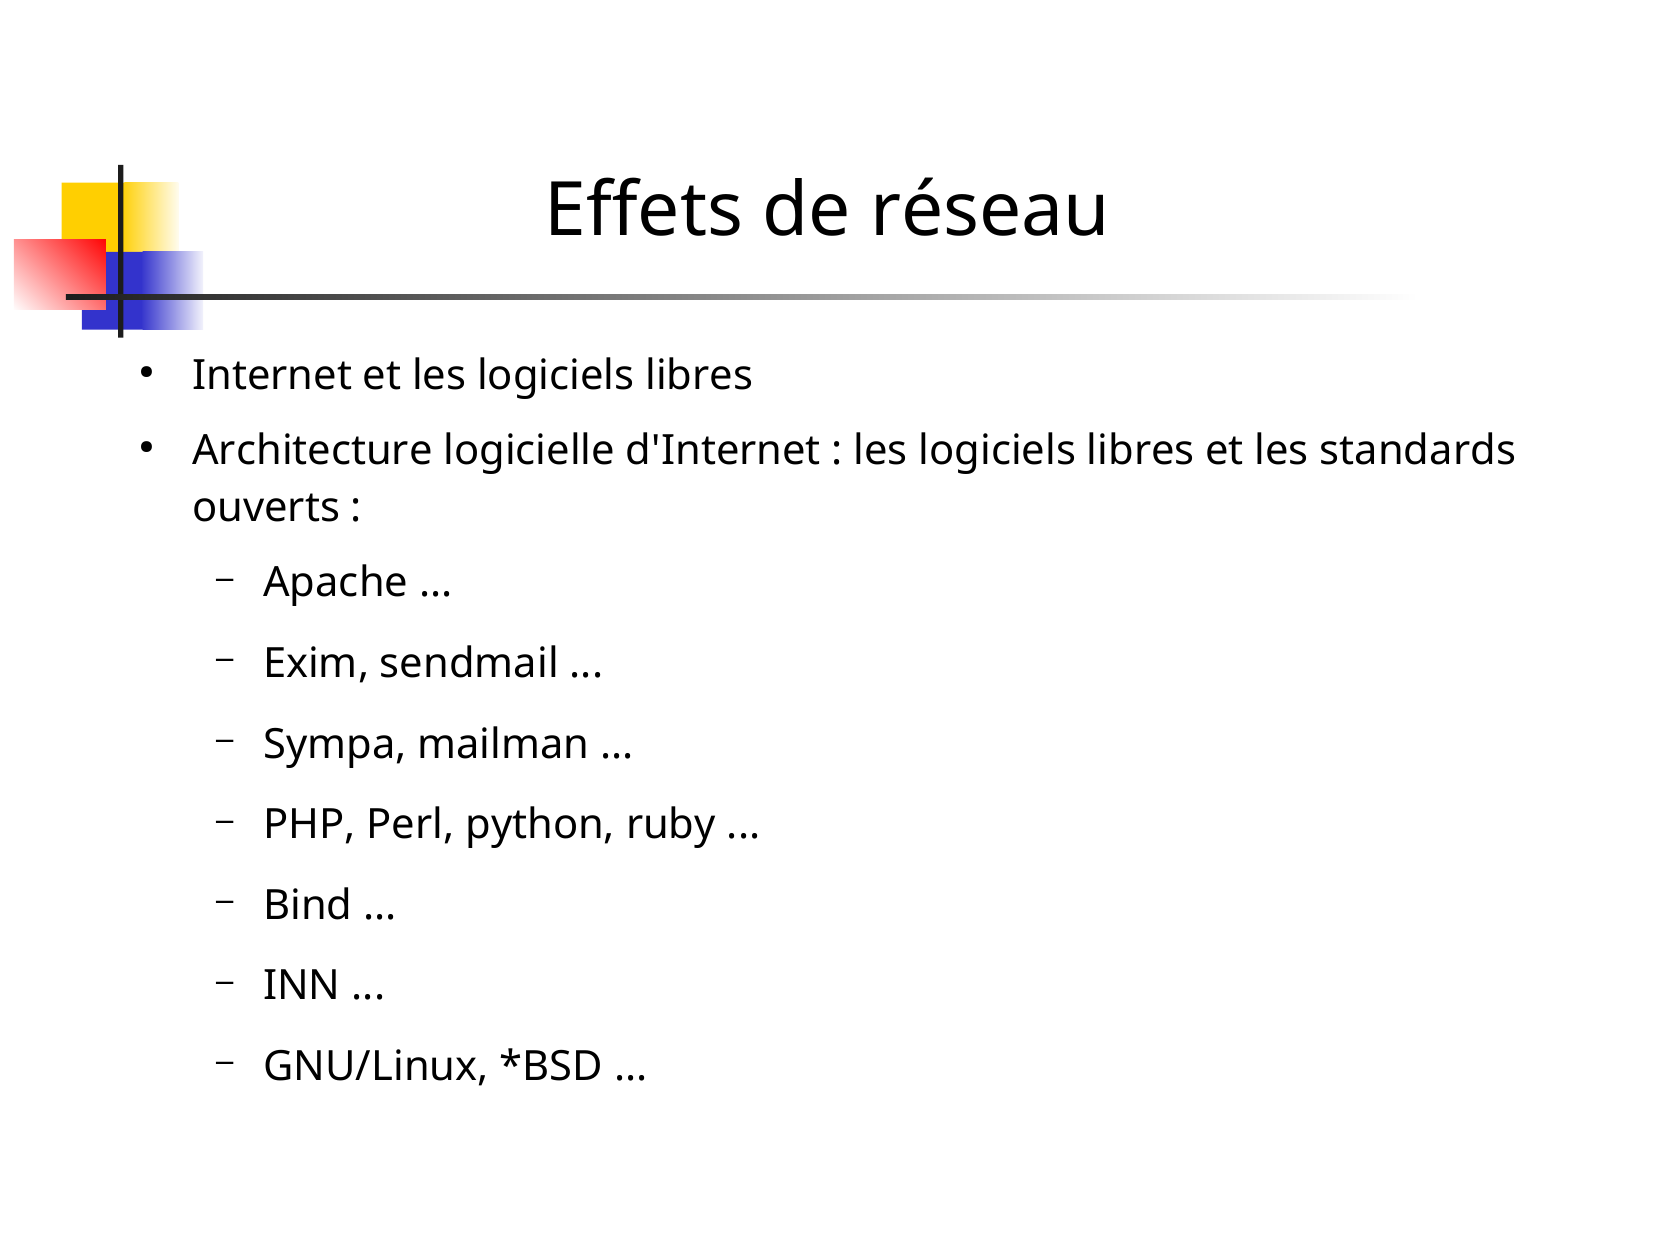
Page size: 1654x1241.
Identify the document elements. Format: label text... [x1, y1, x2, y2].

list Internet et les logiciels libres Architecture logicielle d'Internet : les logiciels libres et les standards ouverts : Apache ... Exim, sendmail ... Sympa, mailman ... PHP, Perl, python, ruby ... Bind ... INN ... GNU/Linux, *BSD ... [121, 344, 1534, 1127]
title Effets de réseau [121, 102, 1534, 311]
